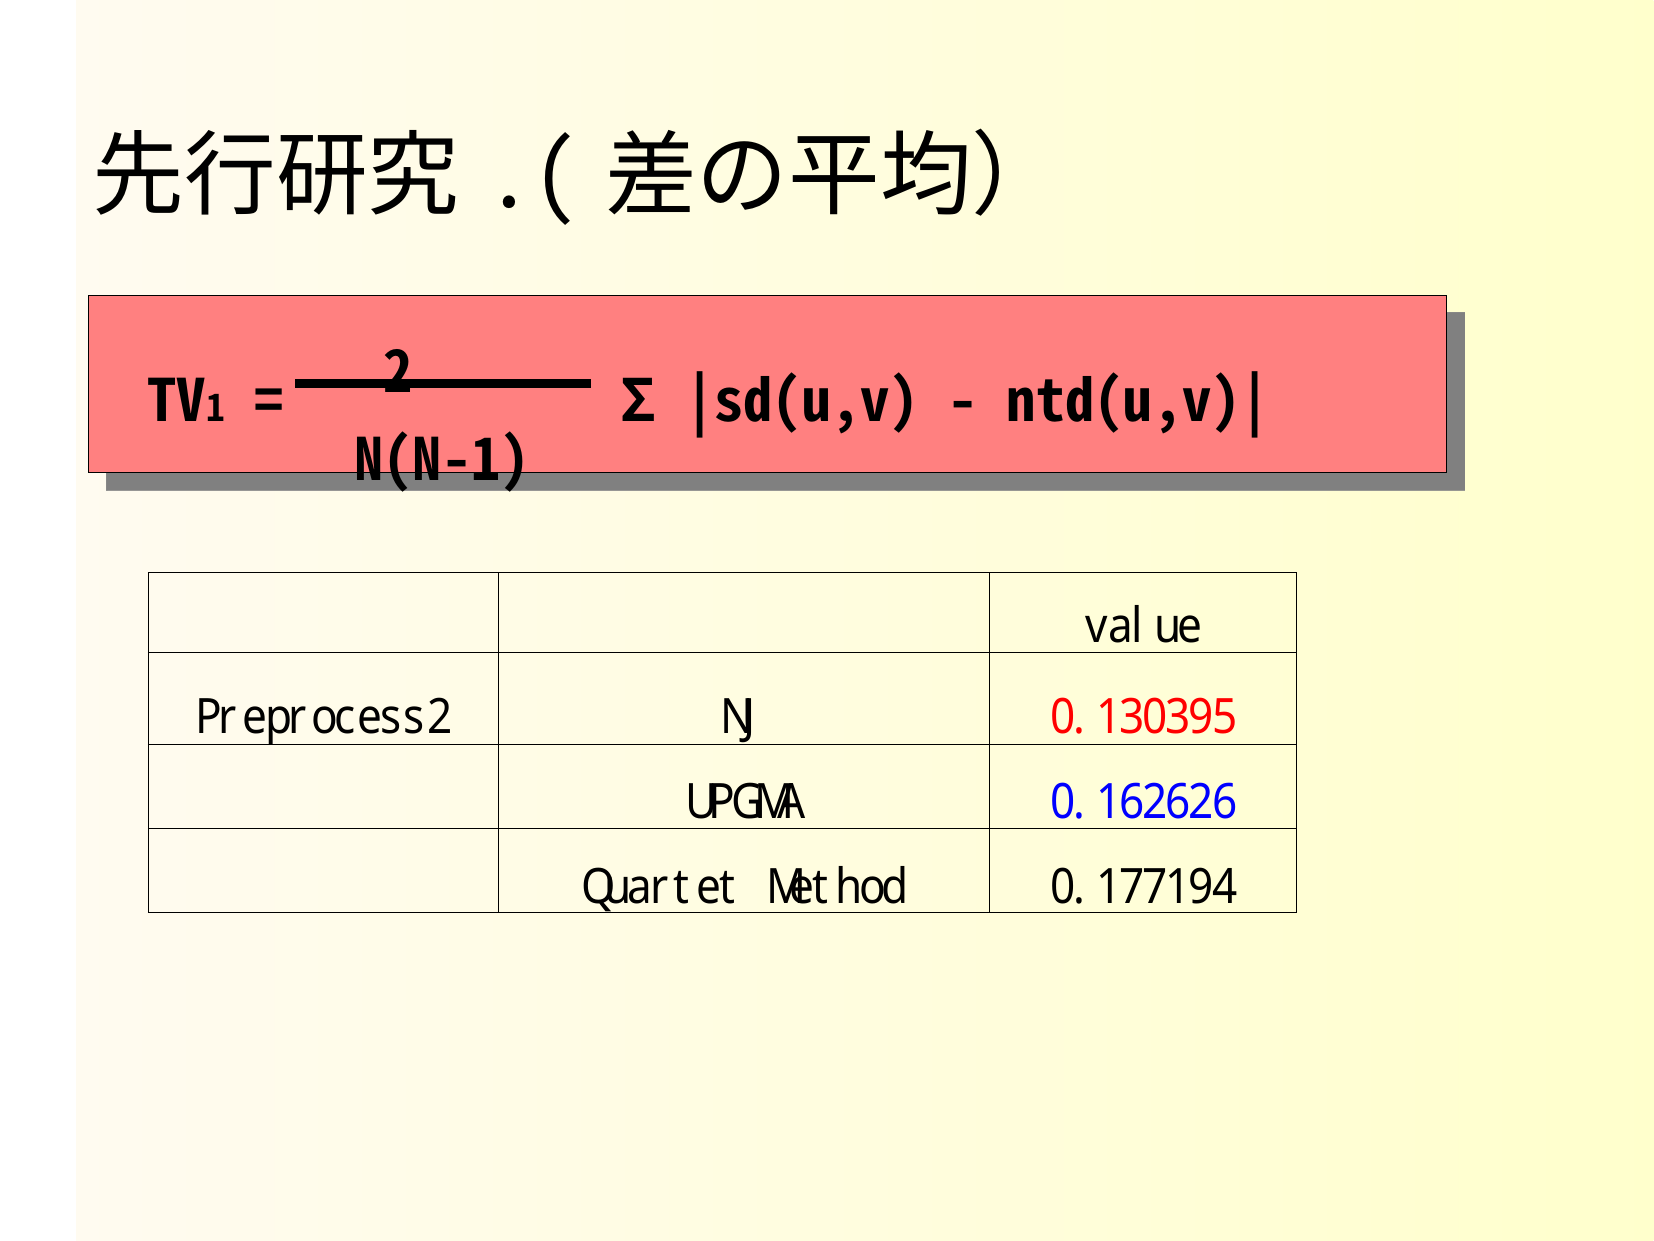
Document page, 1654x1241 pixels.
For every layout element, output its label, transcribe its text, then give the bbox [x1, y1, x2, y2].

chart [147, 572, 1300, 916]
title [29, 0, 1518, 368]
text_box N(N-1) [354, 413, 532, 472]
text_box 2 [383, 324, 456, 384]
text_box 先行研究.(差の平均） [89, 118, 1300, 216]
text_box TV1 = Σ |sd(u,v) - ntd(u,v)| [147, 354, 1418, 413]
text_box [88, 295, 1447, 473]
